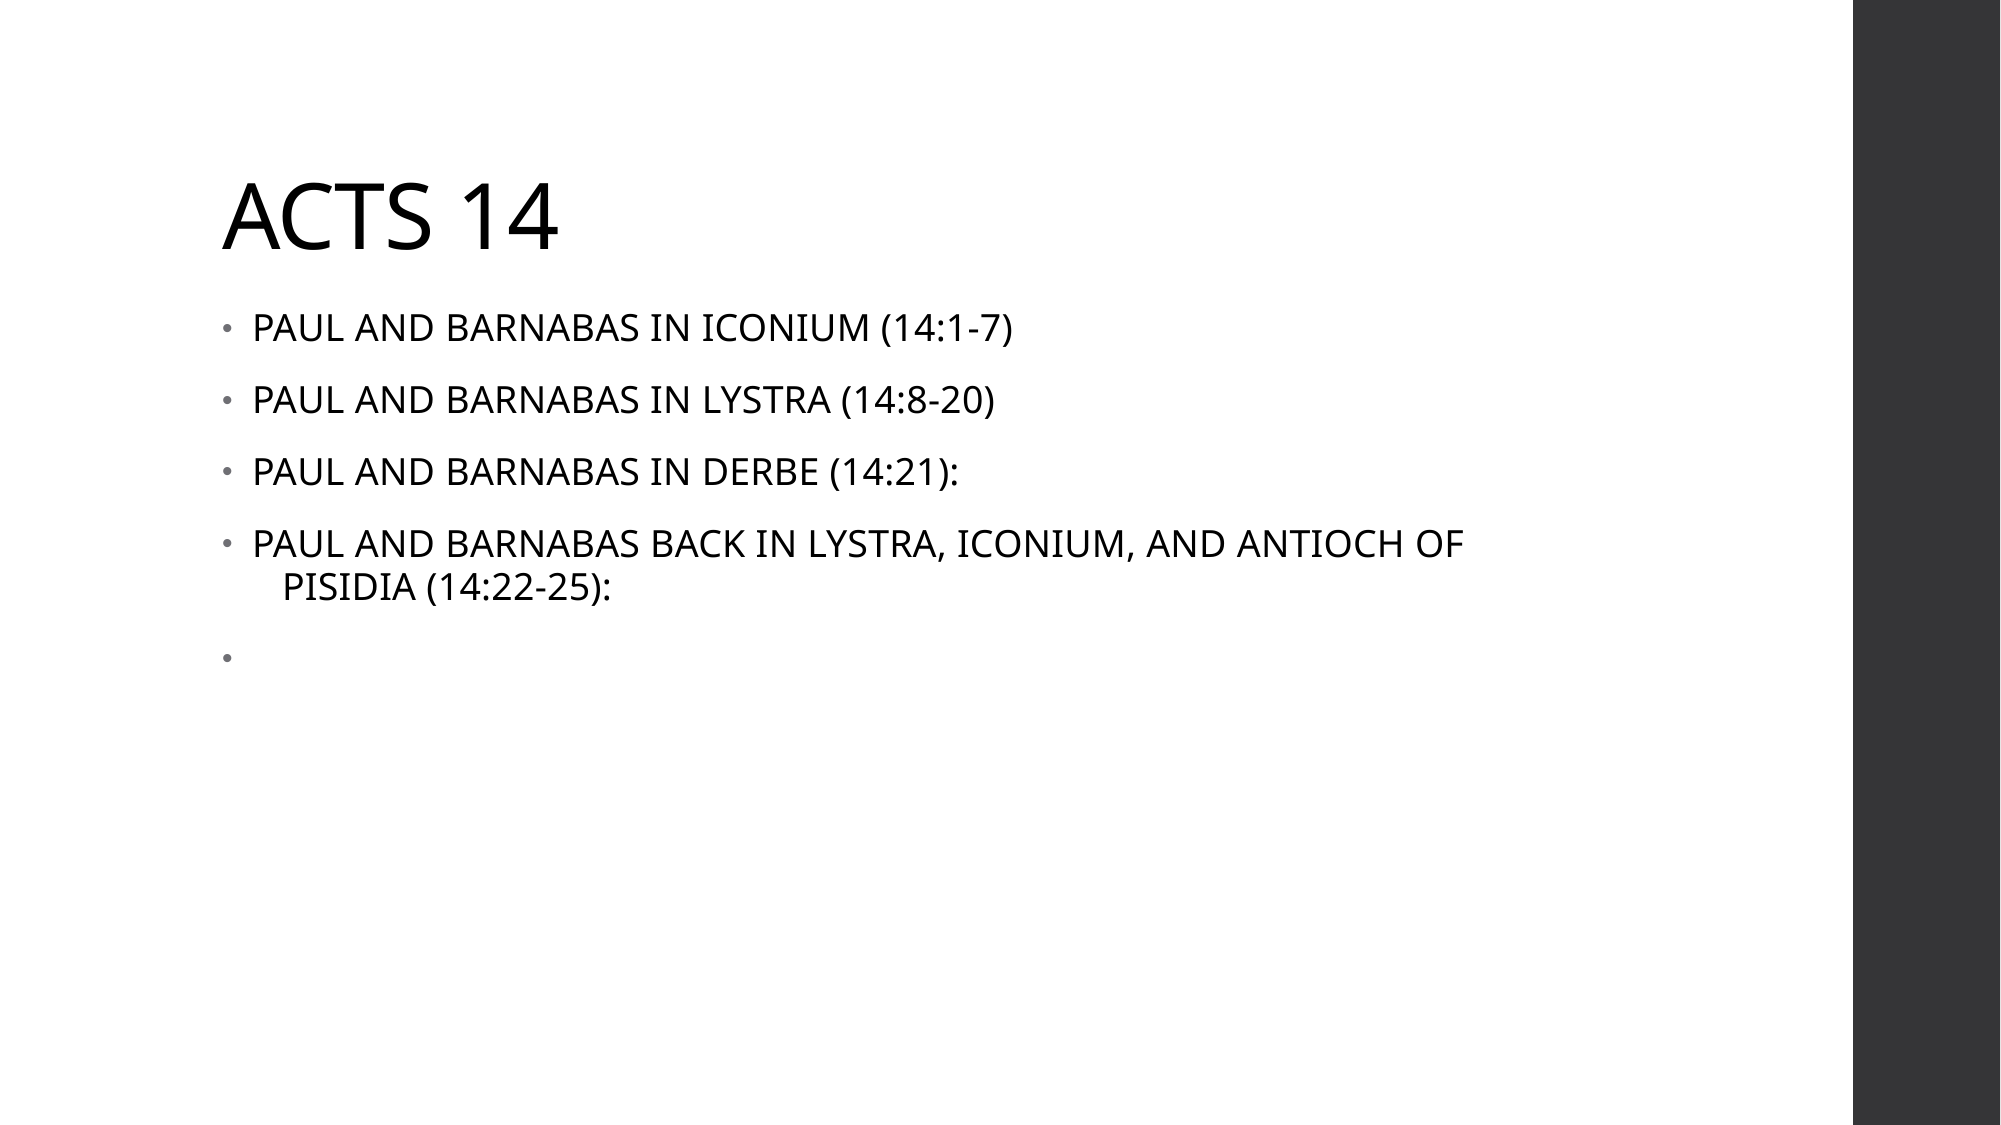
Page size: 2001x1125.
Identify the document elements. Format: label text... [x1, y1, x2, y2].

title ACTS 14 [206, 60, 1797, 278]
list PAUL AND BARNABAS IN ICONIUM (14:1-7) PAUL AND BARNABAS IN LYSTRA (14:8-20) PAUL AND BARNABAS IN DERBE (14:21): PAUL AND BARNABAS BACK IN LYSTRA, ICONIUM, AND ANTIOCH OF PISIDIA (14:22-25): [206, 299, 1617, 1014]
